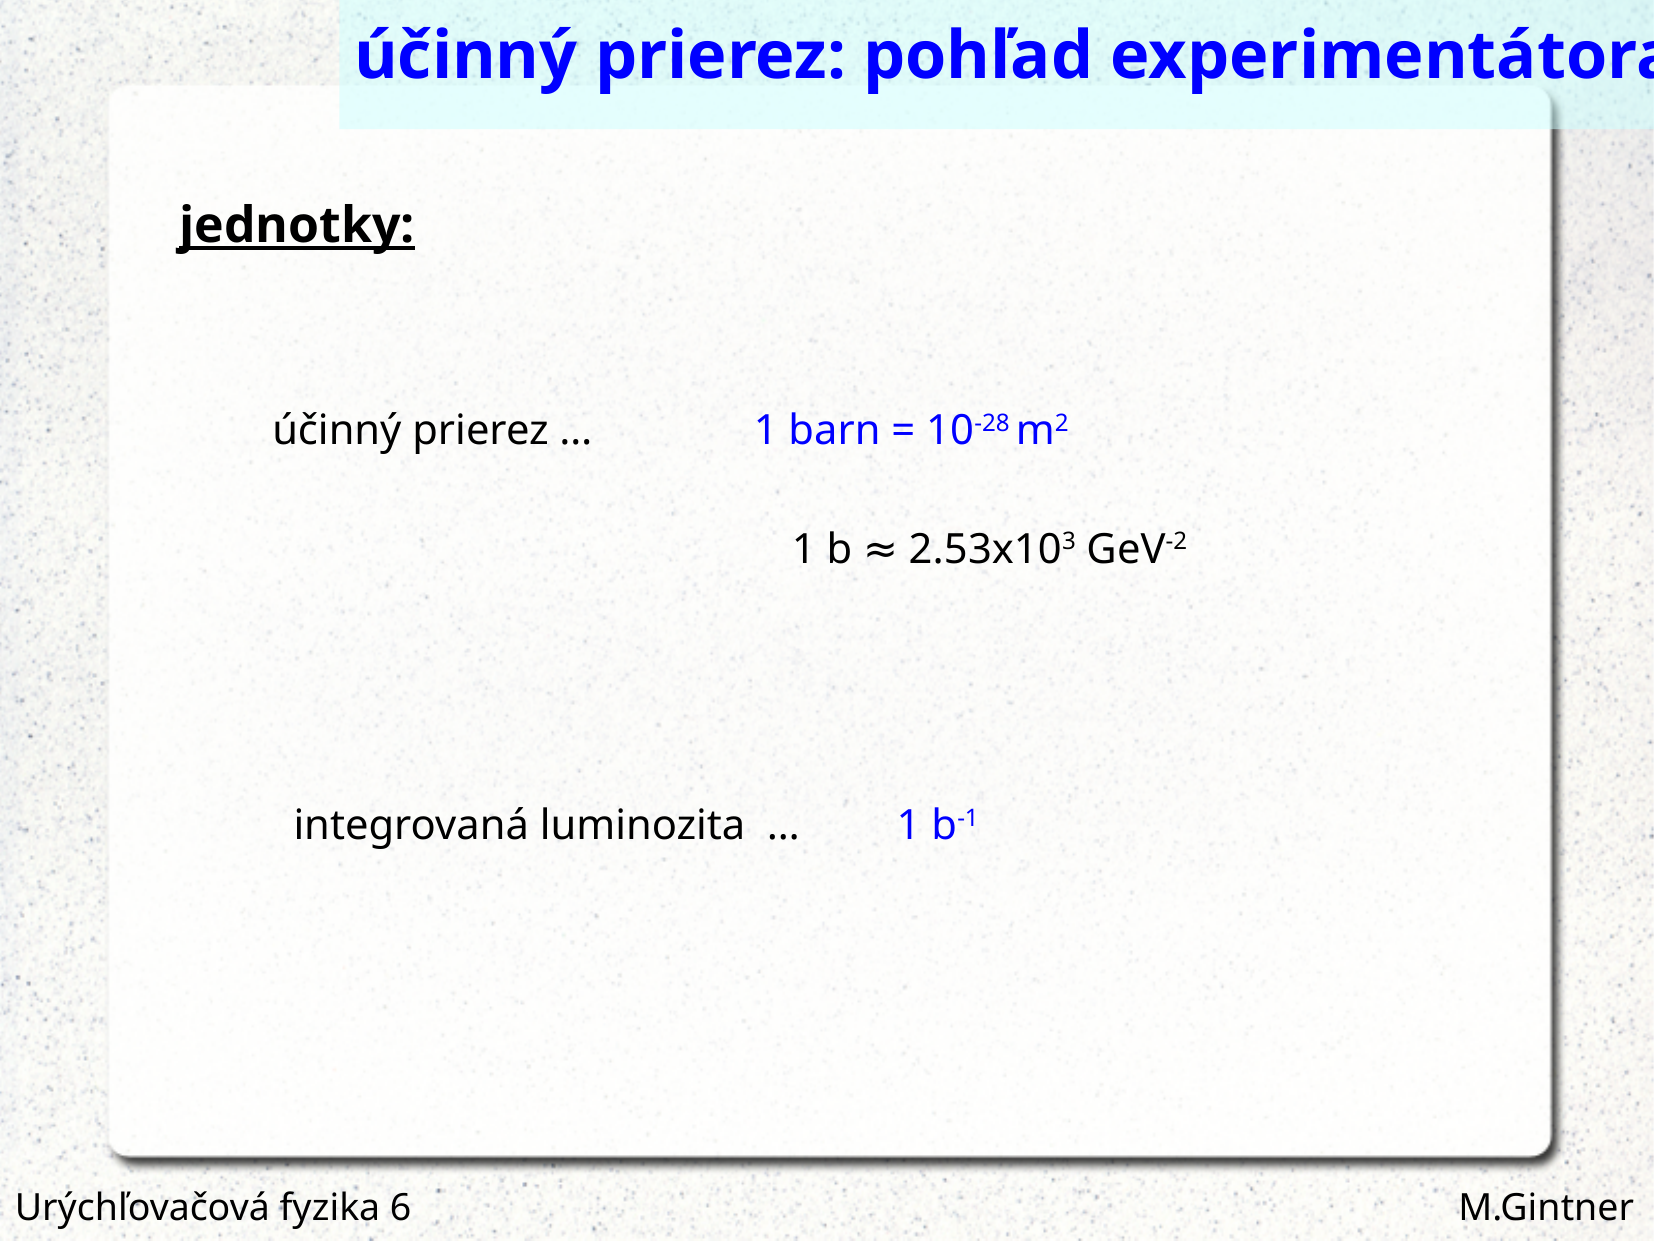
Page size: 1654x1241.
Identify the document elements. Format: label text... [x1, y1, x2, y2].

text_box M.Gintner [1443, 1173, 1654, 1241]
text_box účinný prierez: pohľad experimentátora [339, 0, 1654, 130]
picture [0, 0, 1654, 1241]
text_box účinný prierez … 1 barn = 10-28 m2 [257, 392, 1098, 466]
text_box Urýchľovačová fyzika 6 [0, 1173, 445, 1241]
text_box integrovaná luminozita … 1 b-1 [278, 787, 985, 861]
text_box 1 b ≈ 2.53x103 GeV-2 [777, 510, 1213, 584]
text_box jednotky: [164, 181, 425, 266]
